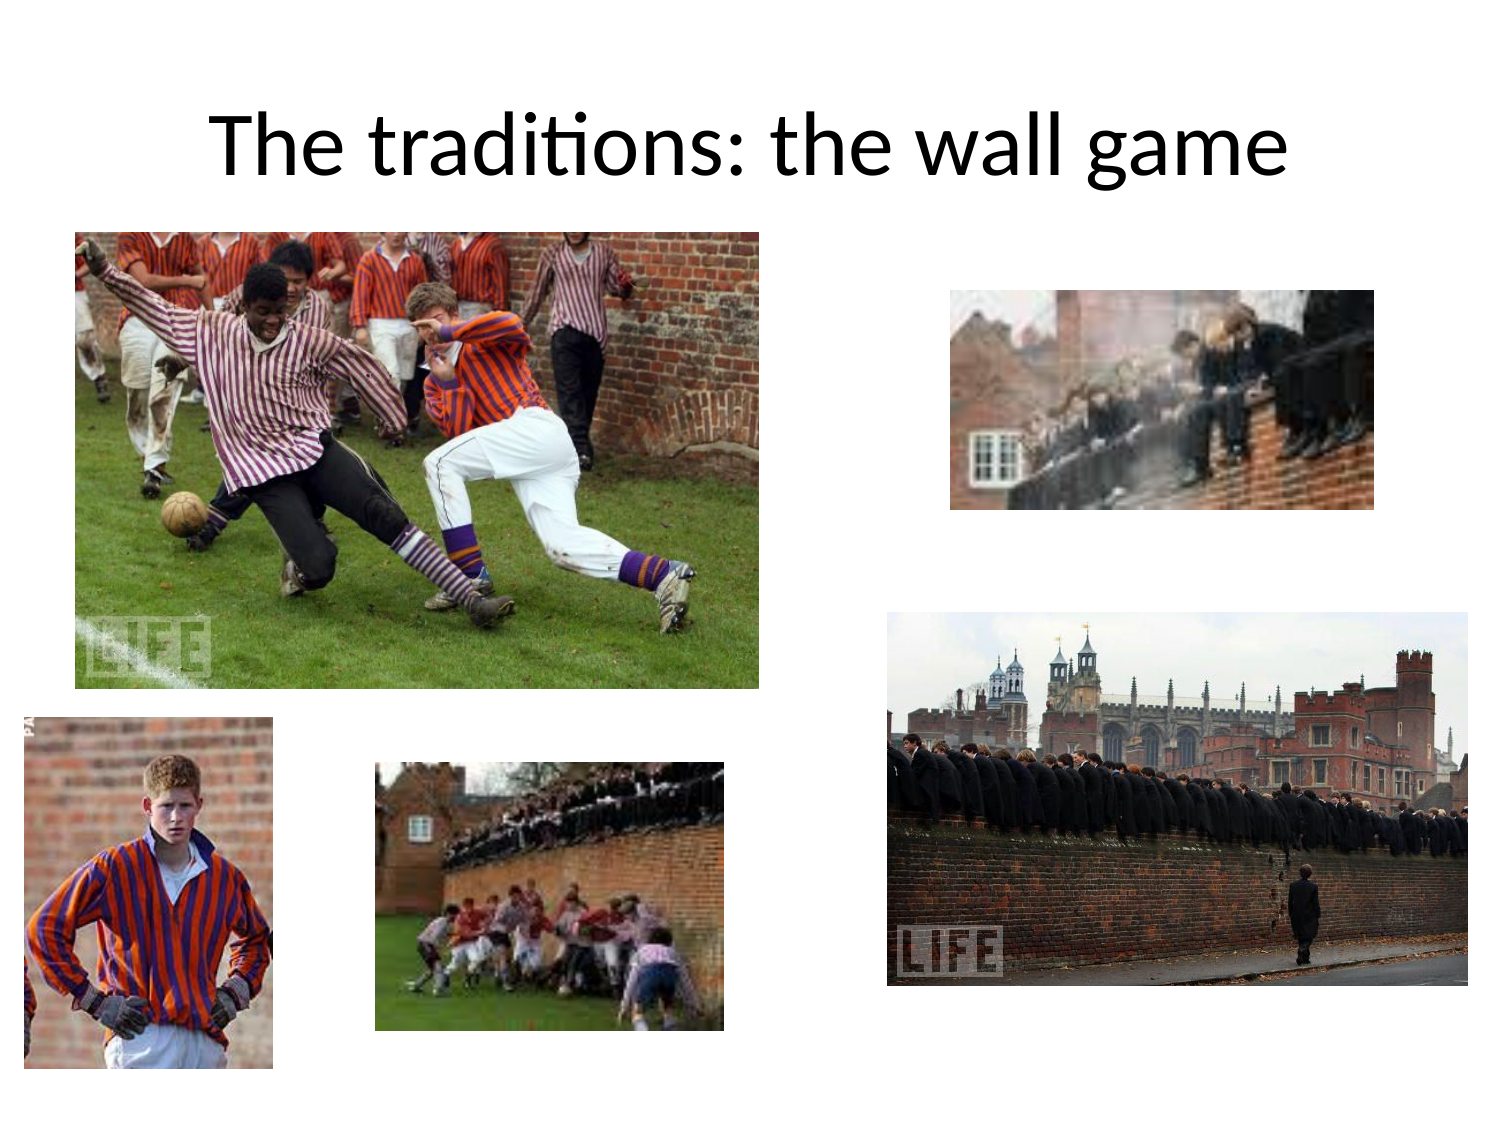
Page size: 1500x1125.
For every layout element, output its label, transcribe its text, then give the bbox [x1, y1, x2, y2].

picture [375, 762, 724, 1031]
picture [24, 717, 273, 1069]
picture [887, 612, 1468, 987]
picture [950, 290, 1374, 510]
picture [75, 232, 759, 689]
title The traditions: the wall game [75, 45, 1425, 233]
